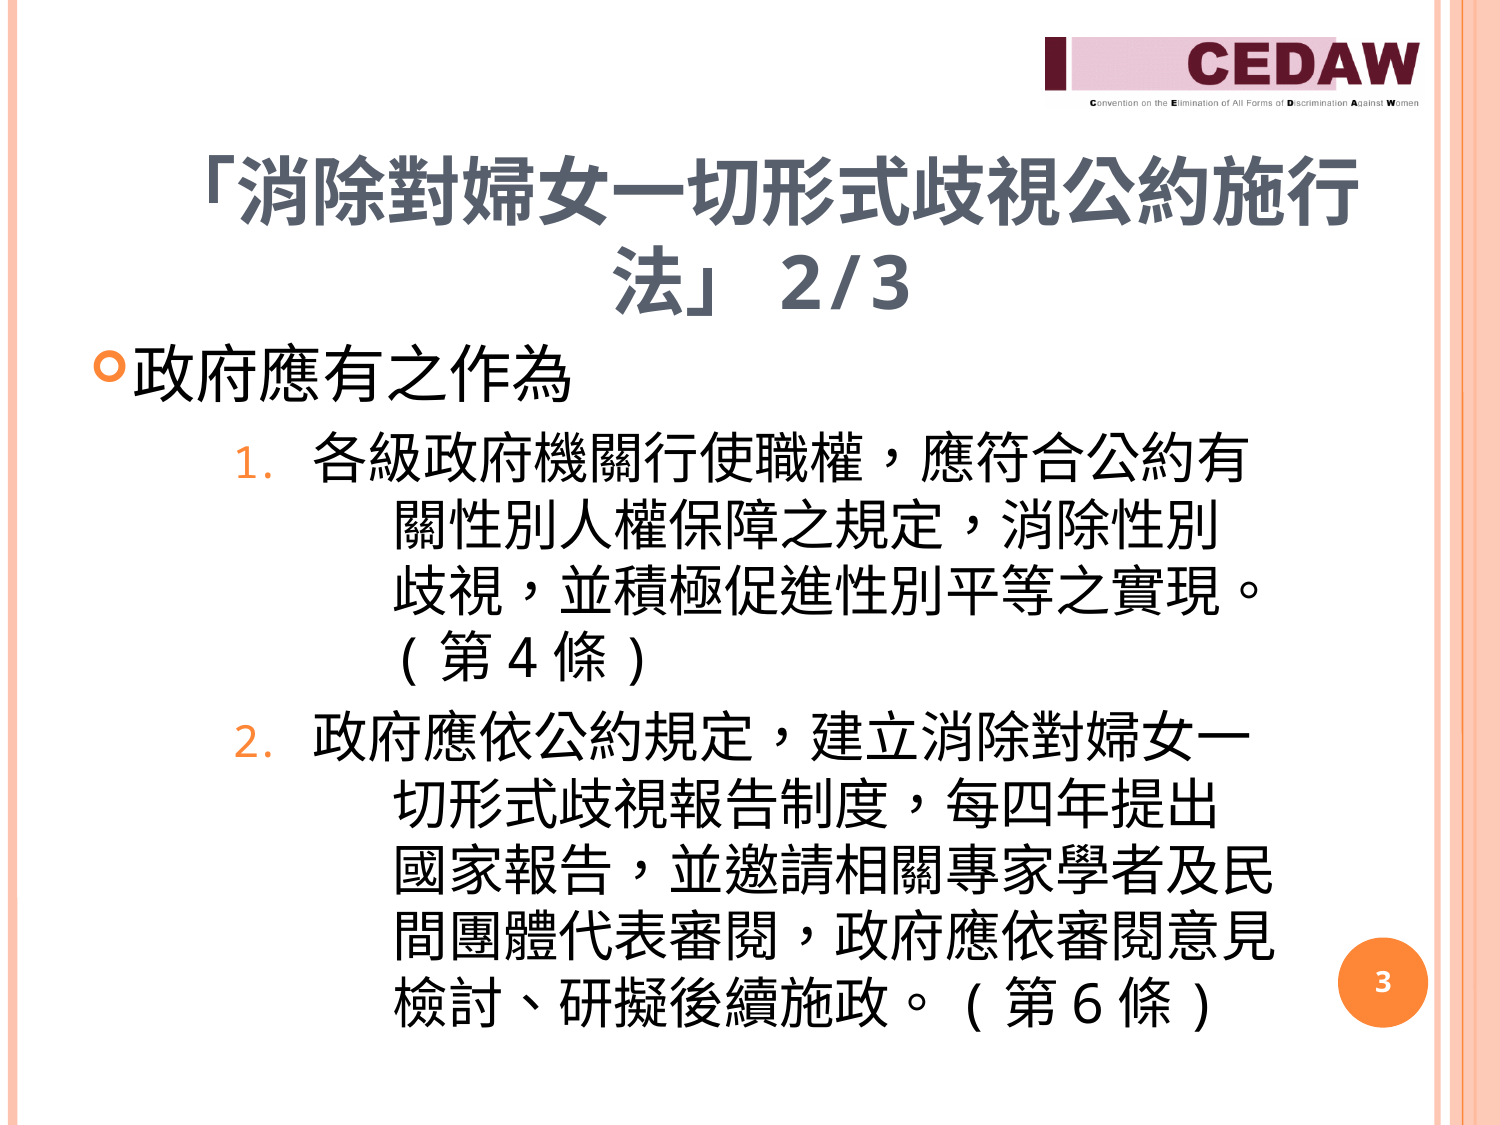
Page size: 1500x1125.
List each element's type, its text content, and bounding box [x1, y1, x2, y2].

text_box 「消除對婦女一切形式歧視公約施行法」2/3 [100, 137, 1424, 325]
list 政府應有之作為 各級政府機關行使職權，應符合公約有關性別人權保障之規定，消除性別 歧視，並積極促進性別平等之實現。 (第4條) 政府應依公約規定，建立消除對婦女一切形式歧視報告制度，每四年提出 國家報告，並邀請相關專家學者及民間團體代表審閱，政府應依審閱意見 檢討、研擬後續施政。(第6條) [75, 326, 1300, 1062]
text_box [1333, 940, 1434, 1027]
picture [1041, 31, 1430, 113]
